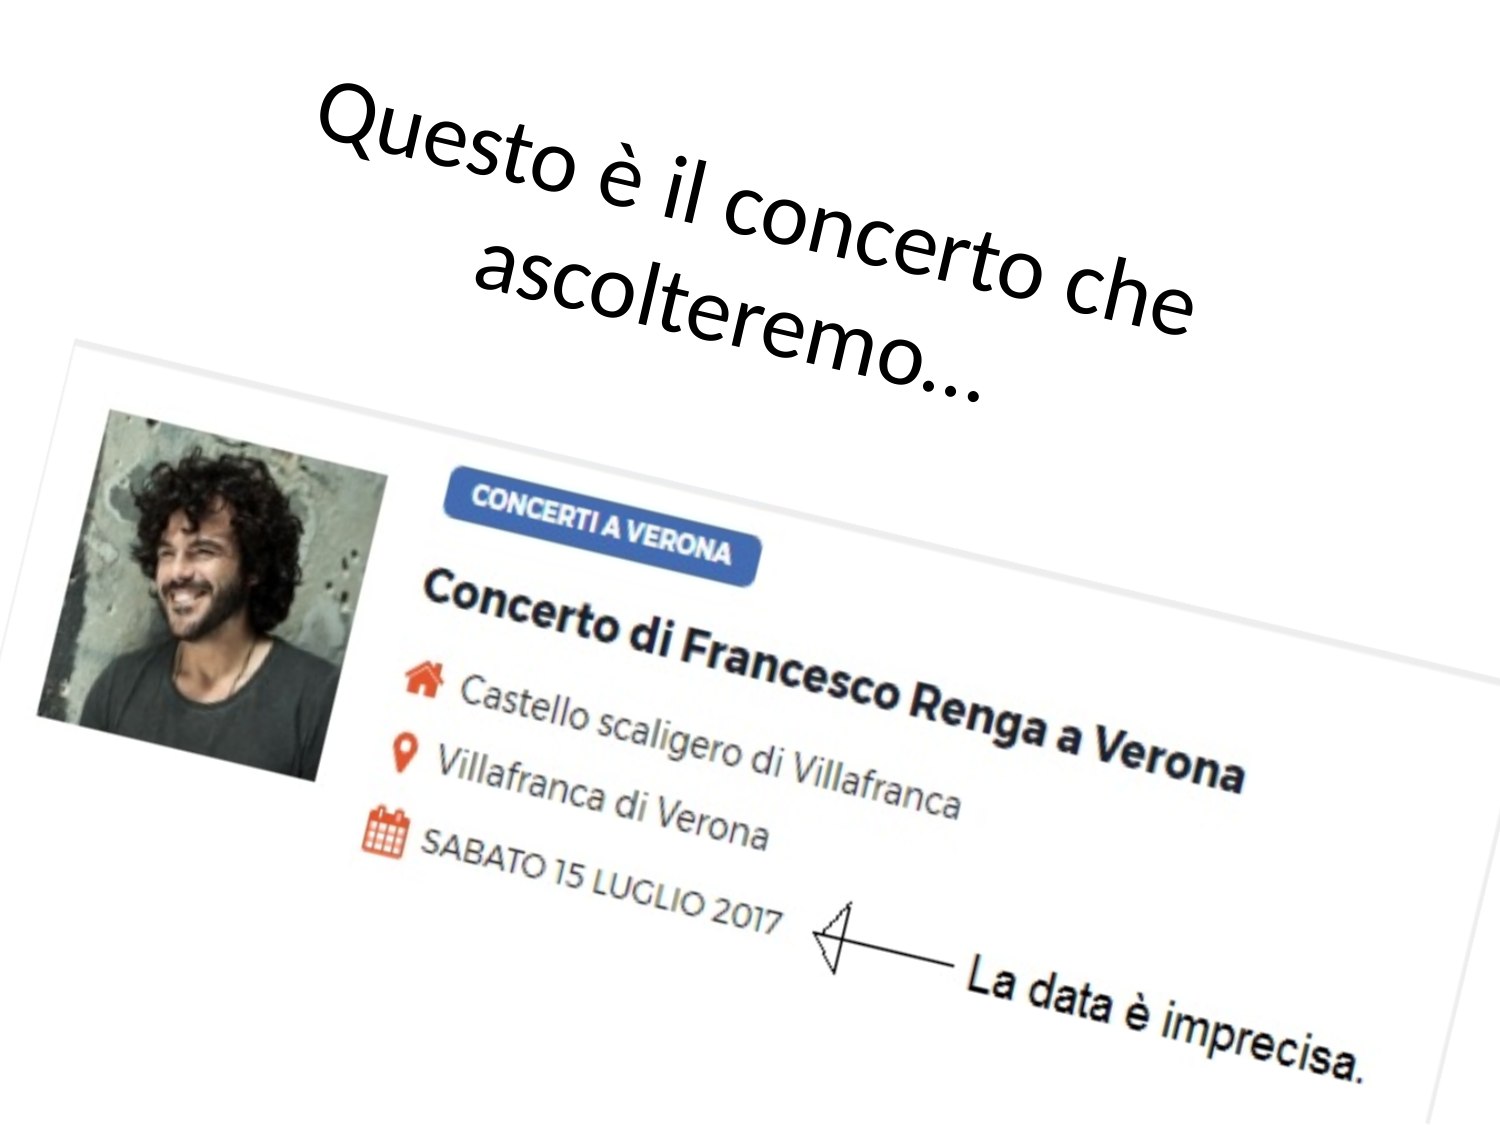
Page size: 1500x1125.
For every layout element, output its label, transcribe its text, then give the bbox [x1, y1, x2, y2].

title Questo è il concerto che ascolteremo… [46, 0, 1431, 591]
picture [0, 337, 1500, 1125]
